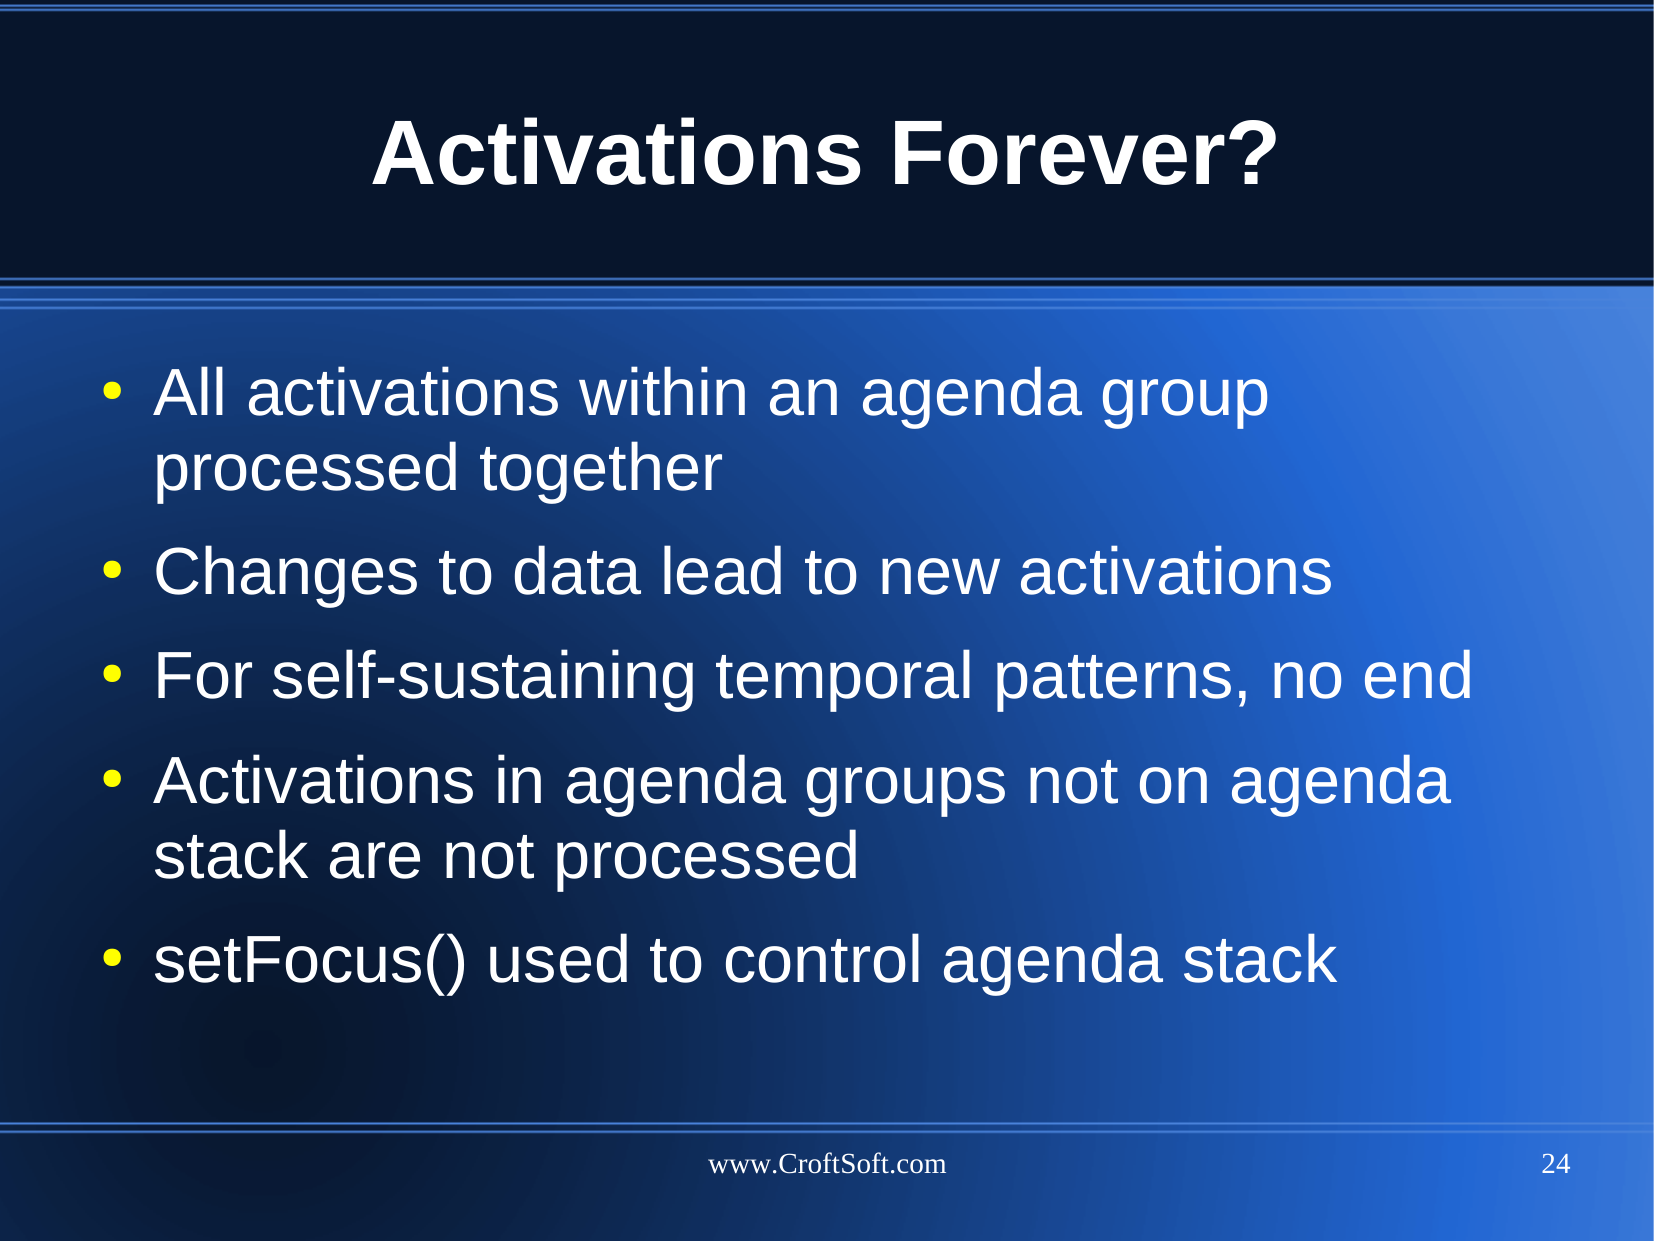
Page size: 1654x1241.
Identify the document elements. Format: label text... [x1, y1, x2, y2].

picture [0, 0, 1654, 1241]
title Activations Forever? [82, 49, 1571, 257]
list All activations within an agenda group processed together Changes to data lead to new activations For self-sustaining temporal patterns, no end Activations in agenda groups not on agenda stack are not processed setFocus() used to control agenda stack [82, 355, 1571, 1058]
